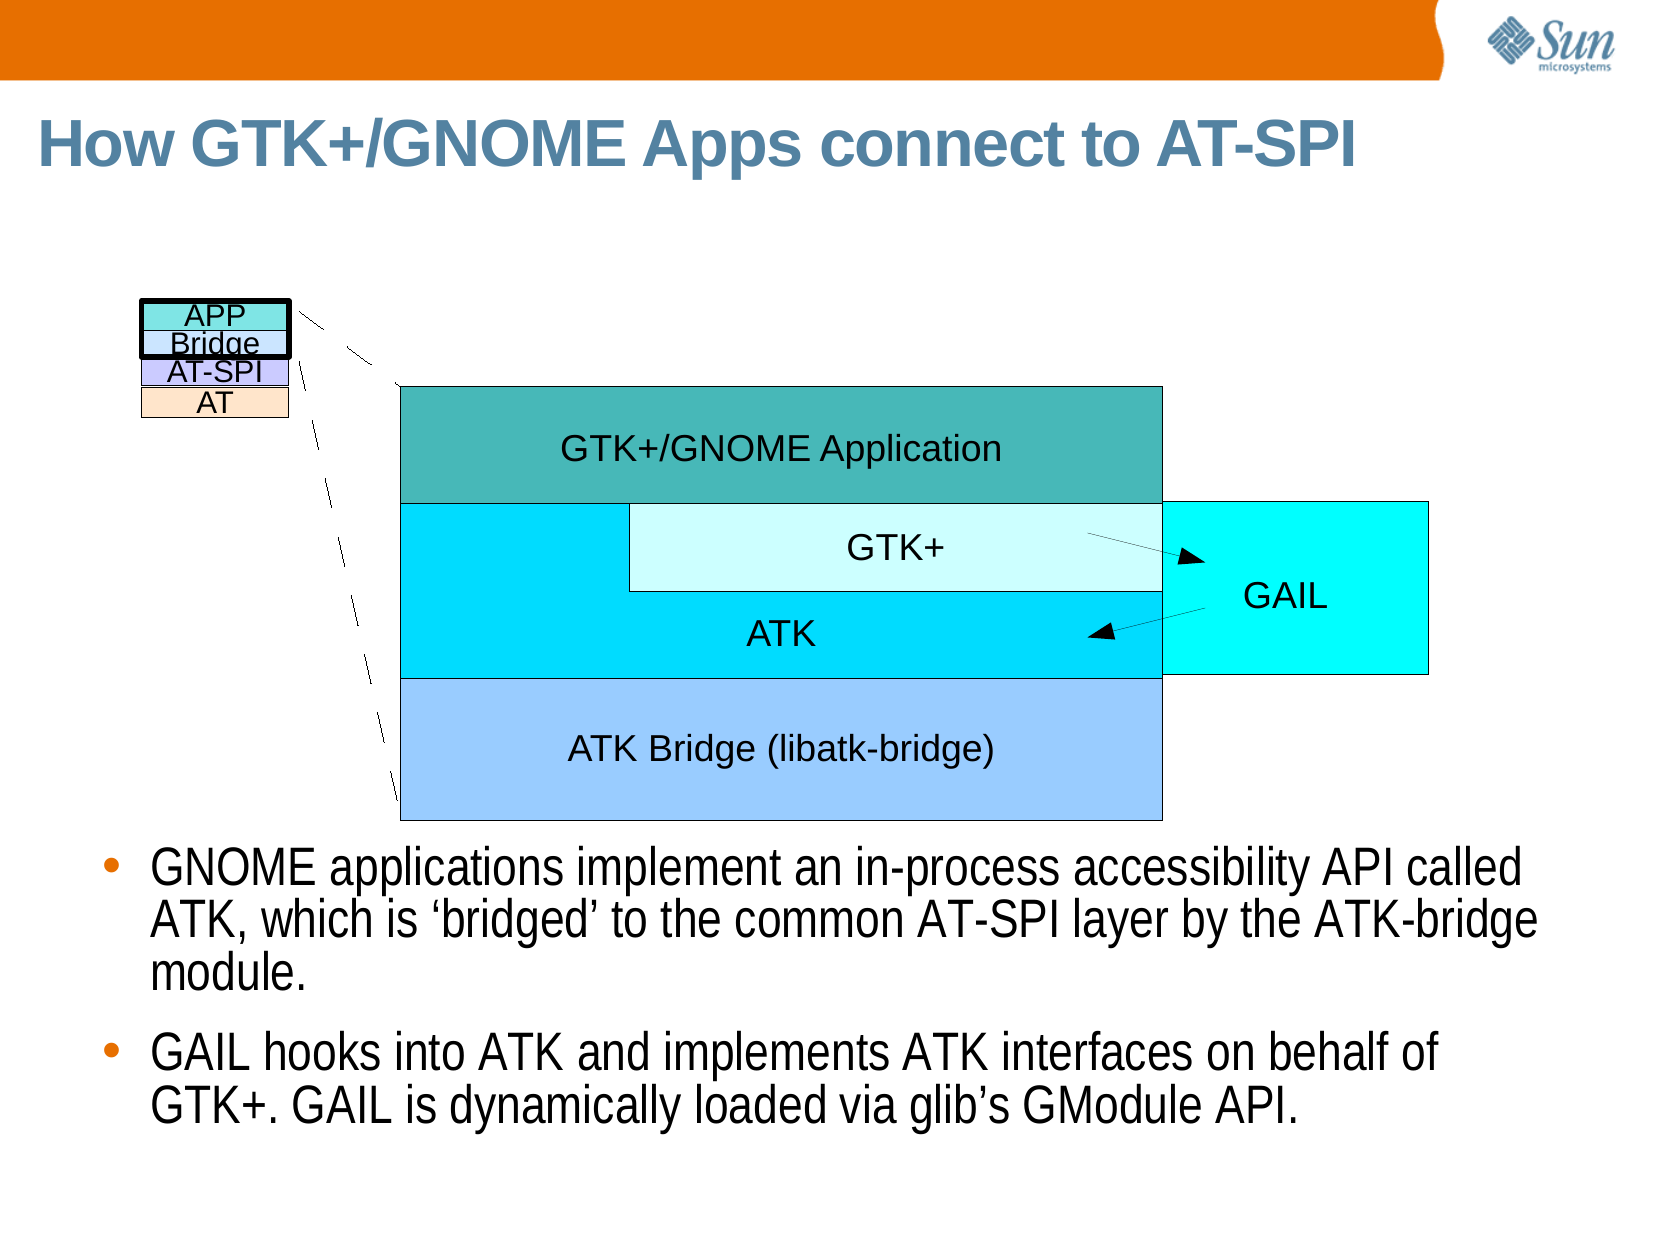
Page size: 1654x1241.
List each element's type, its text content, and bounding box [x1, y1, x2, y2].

text_box GTK+/GNOME Application [400, 386, 1163, 503]
list GNOME applications implement an in-process accessibility API called ATK, which is ‘bridged’ to the common AT-SPI layer by the ATK-bridge module. GAIL hooks into ATK and implements ATK interfaces on behalf of GTK+. GAIL is dynamically loaded via glib’s GModule API. [82, 842, 1571, 1240]
title How GTK+/GNOME Apps connect to AT-SPI [37, 112, 1526, 224]
picture [0, 0, 1654, 83]
text_box APP [191, 307, 198, 317]
text_box ATK Bridge (libatk-bridge) [400, 679, 1163, 821]
text_box AT [141, 387, 289, 418]
text_box AT-SPI [141, 360, 289, 386]
text_box APP [230, 307, 241, 315]
text_box [1162, 501, 1429, 675]
text_box GAIL [1228, 566, 1356, 644]
text_box Bridge [144, 330, 286, 354]
text_box GTK+ [629, 503, 1162, 592]
text_box ATK [400, 503, 1163, 679]
text_box APP [209, 307, 220, 315]
text_box APP [144, 304, 286, 330]
